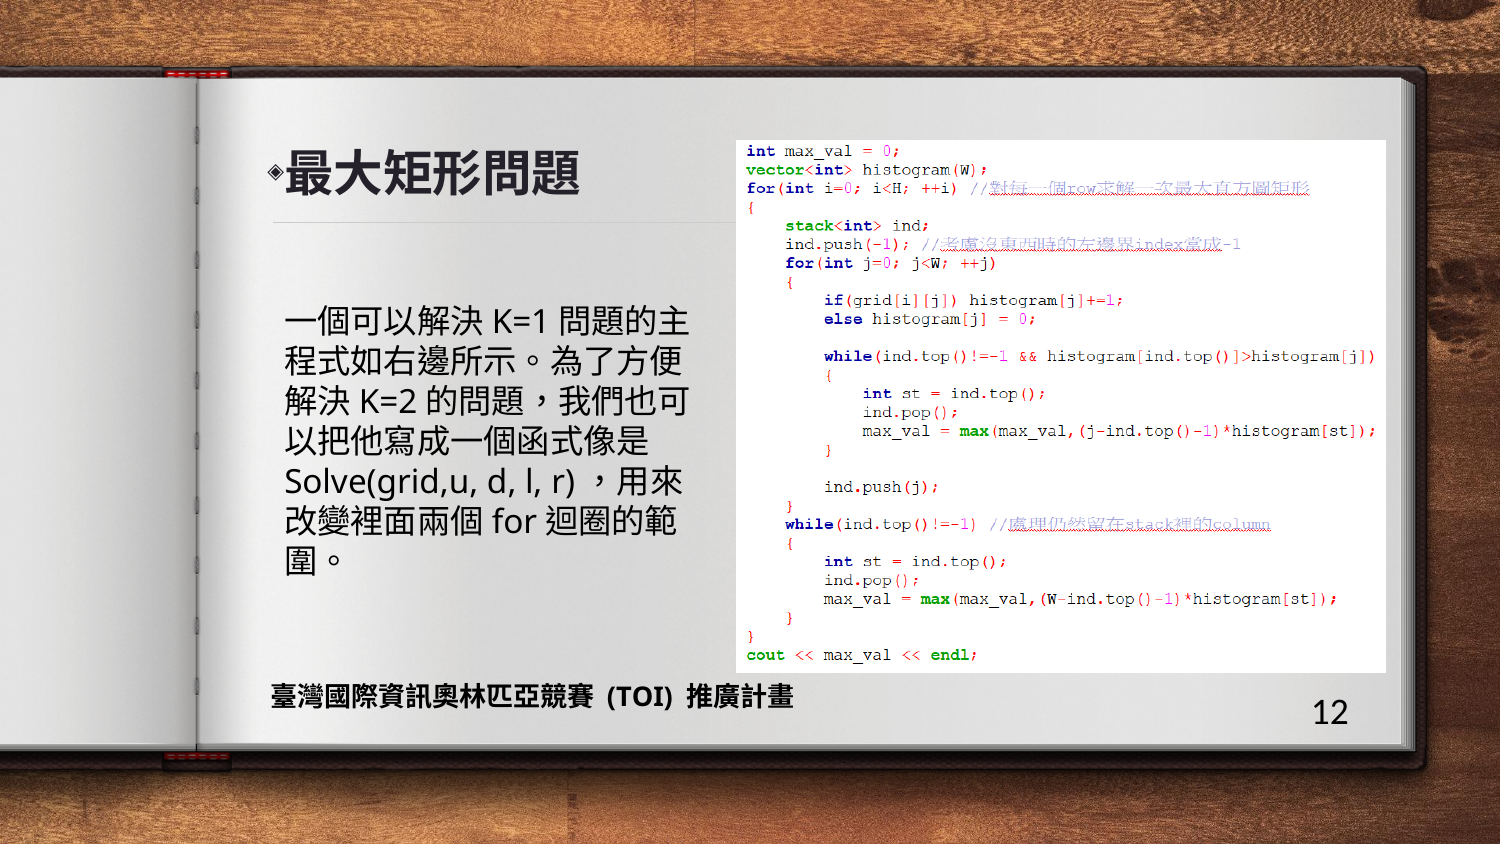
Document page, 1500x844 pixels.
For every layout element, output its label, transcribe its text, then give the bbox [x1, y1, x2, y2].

text_box 一個可以解決K=1問題的主程式如右邊所示。為了方便解決K=2的問題，我們也可以把他寫成一個函式像是Solve(grid,u, d, l, r)，用來改變裡面兩個for迴圈的範圍。 [269, 293, 715, 551]
list 最大矩形問題 [252, 126, 1194, 216]
picture [736, 140, 1386, 673]
text_box [1295, 673, 1386, 737]
